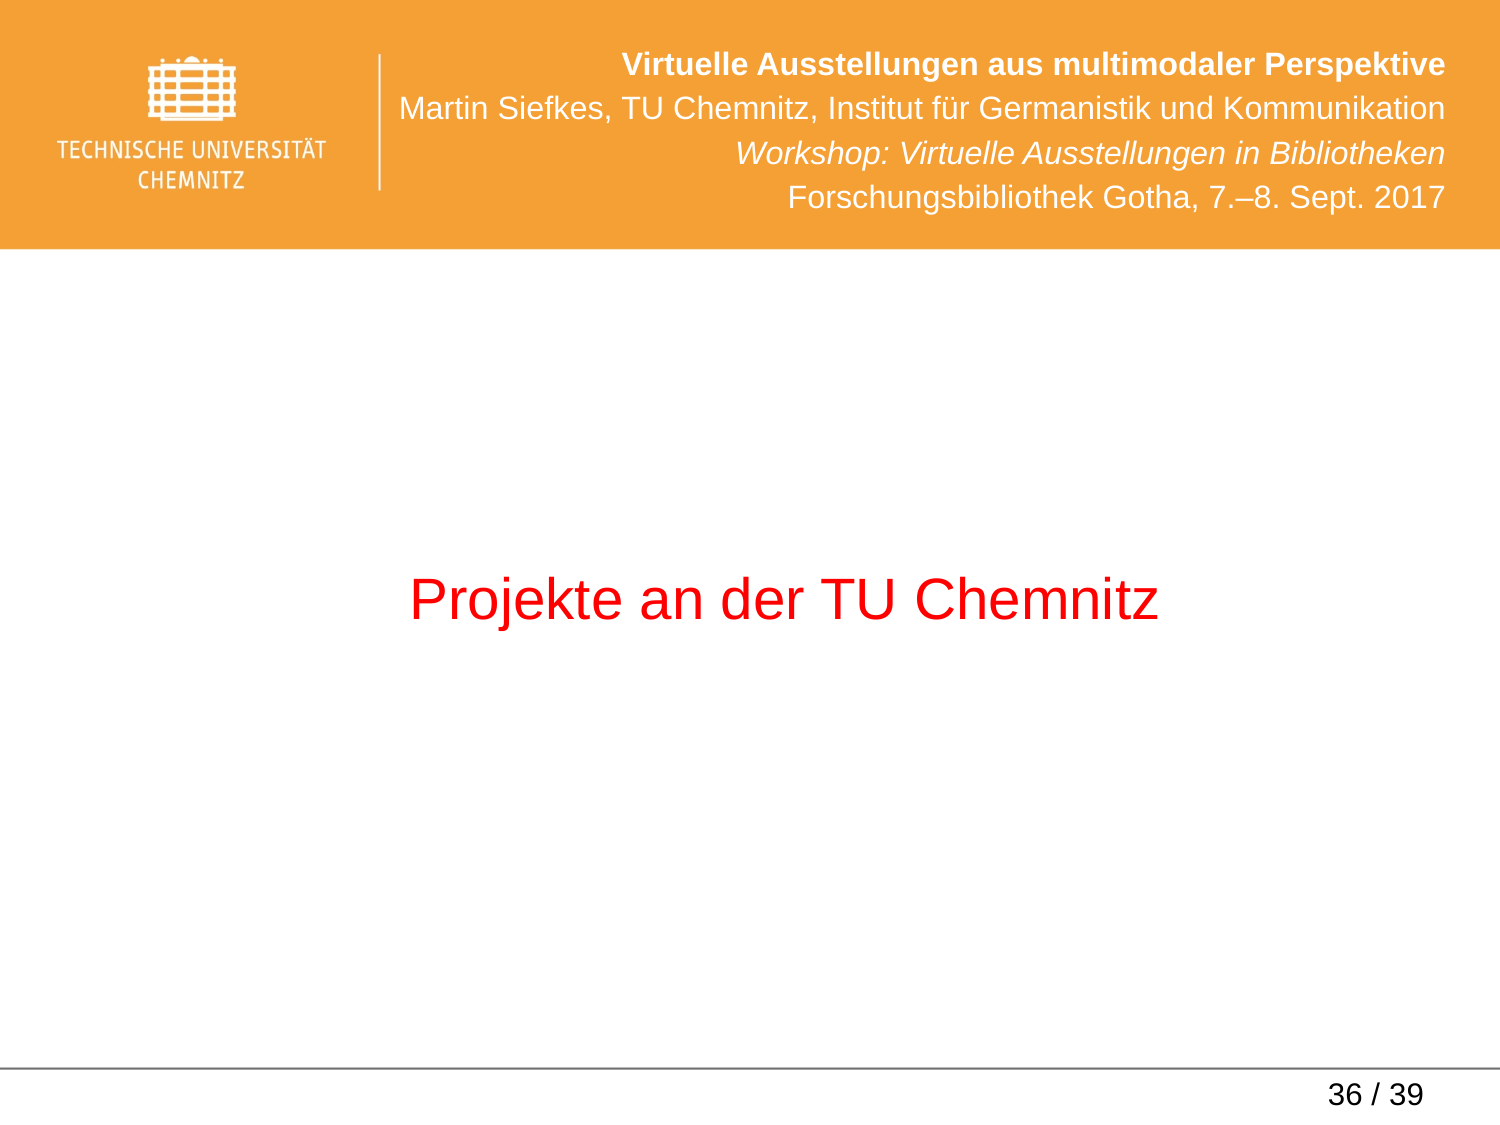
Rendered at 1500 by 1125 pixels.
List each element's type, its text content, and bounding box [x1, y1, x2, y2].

picture [0, 0, 1500, 1125]
text_box <Foliennummer> / 39 [1162, 1069, 1500, 1120]
list [419, 45, 774, 197]
list Projekte an der TU Chemnitz [75, 460, 1426, 969]
